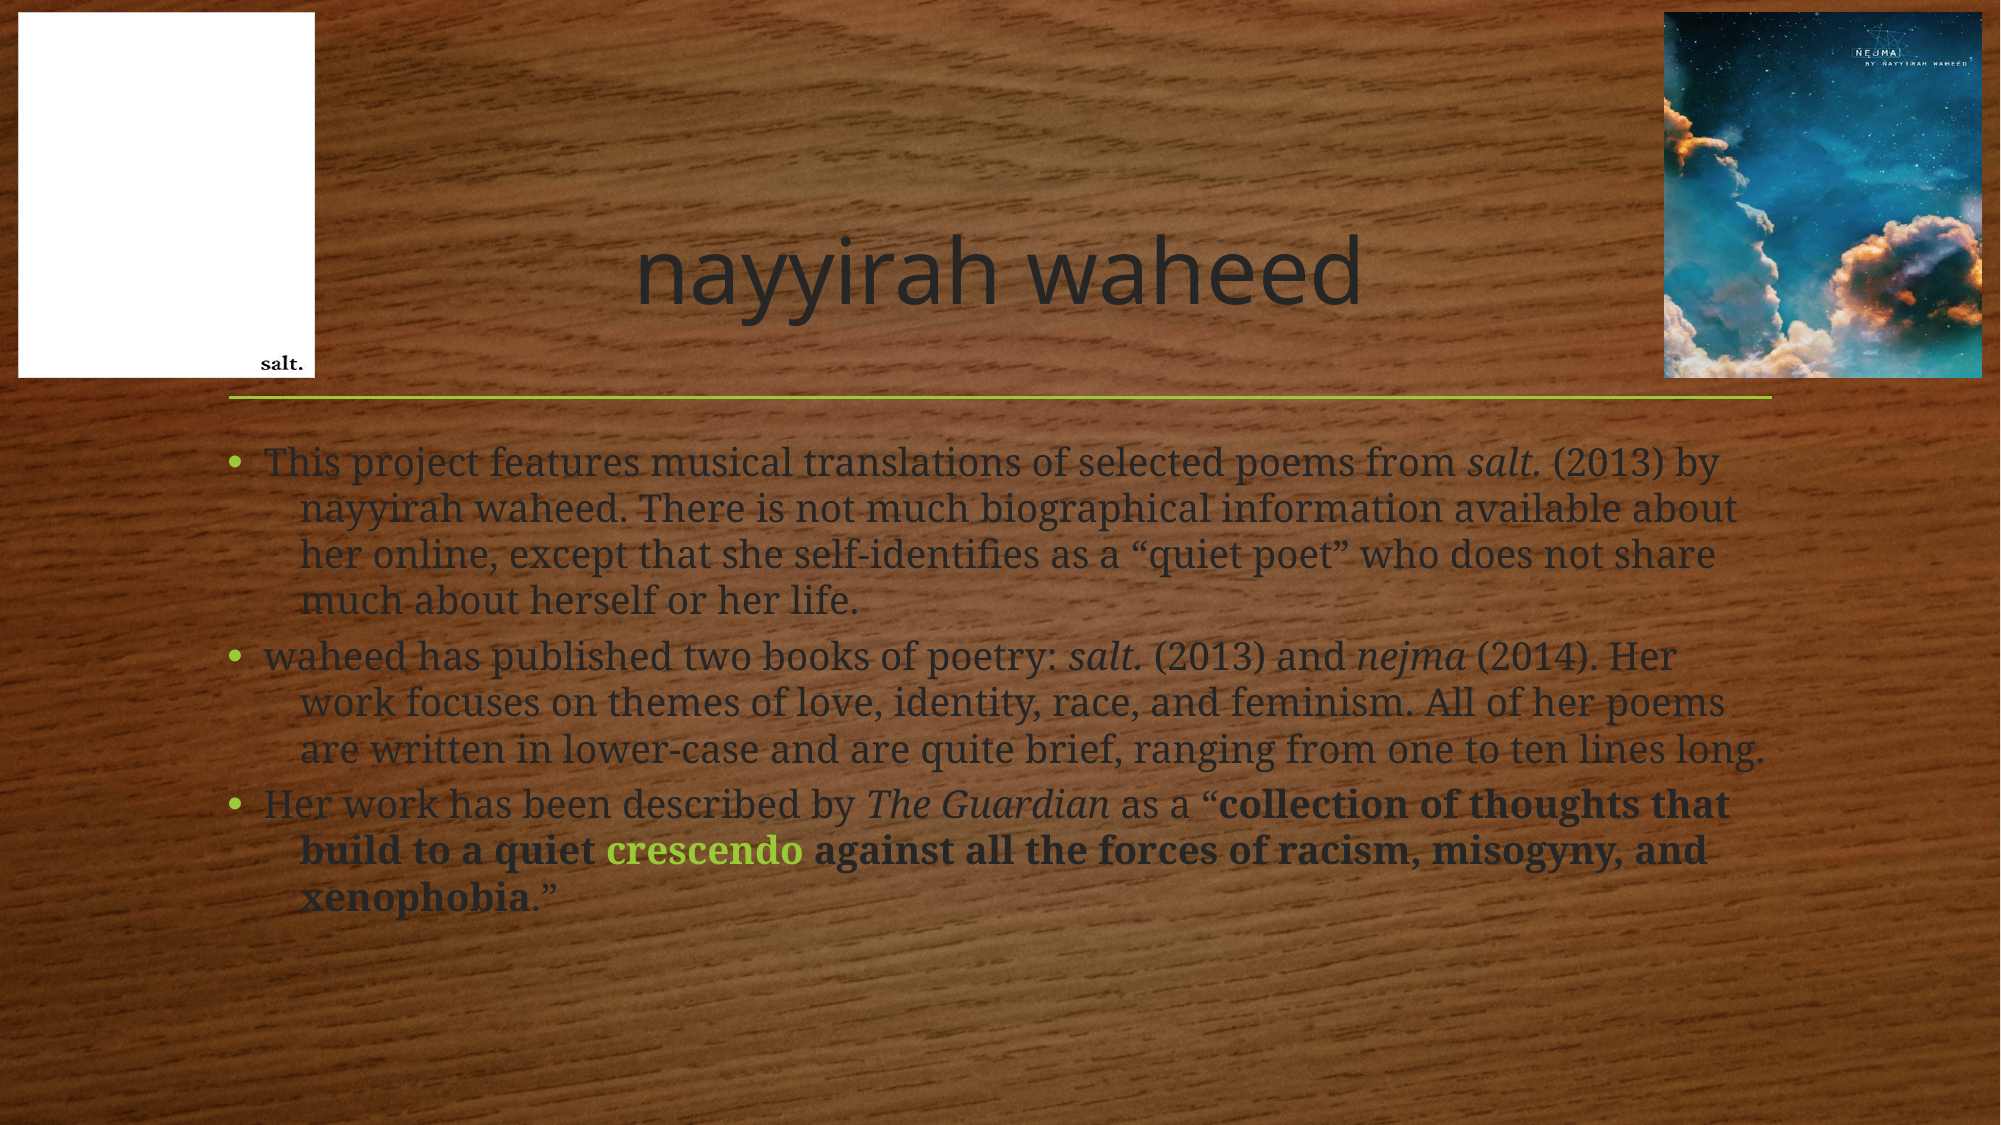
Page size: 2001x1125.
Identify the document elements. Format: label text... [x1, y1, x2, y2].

title nayyirah waheed [315, 161, 1664, 376]
picture [1664, 12, 1982, 378]
picture [18, 12, 315, 378]
list This project features musical translations of selected poems from salt. (2013) by nayyirah waheed. There is not much biographical information available about her online, except that she self-identifies as a “quiet poet” who does not share much about herself or her life. waheed has published two books of poetry: salt. (2013) and nejma (2014). Her work focuses on themes of love, identity, race, and feminism. All of her poems are written in lower-case and are quite brief, ranging from one to ten lines long. Her work has been described by The Guardian as a “collection of thoughts that build to a quiet crescendo against all the forces of racism, misogyny, and xenophobia.” [212, 430, 1788, 975]
